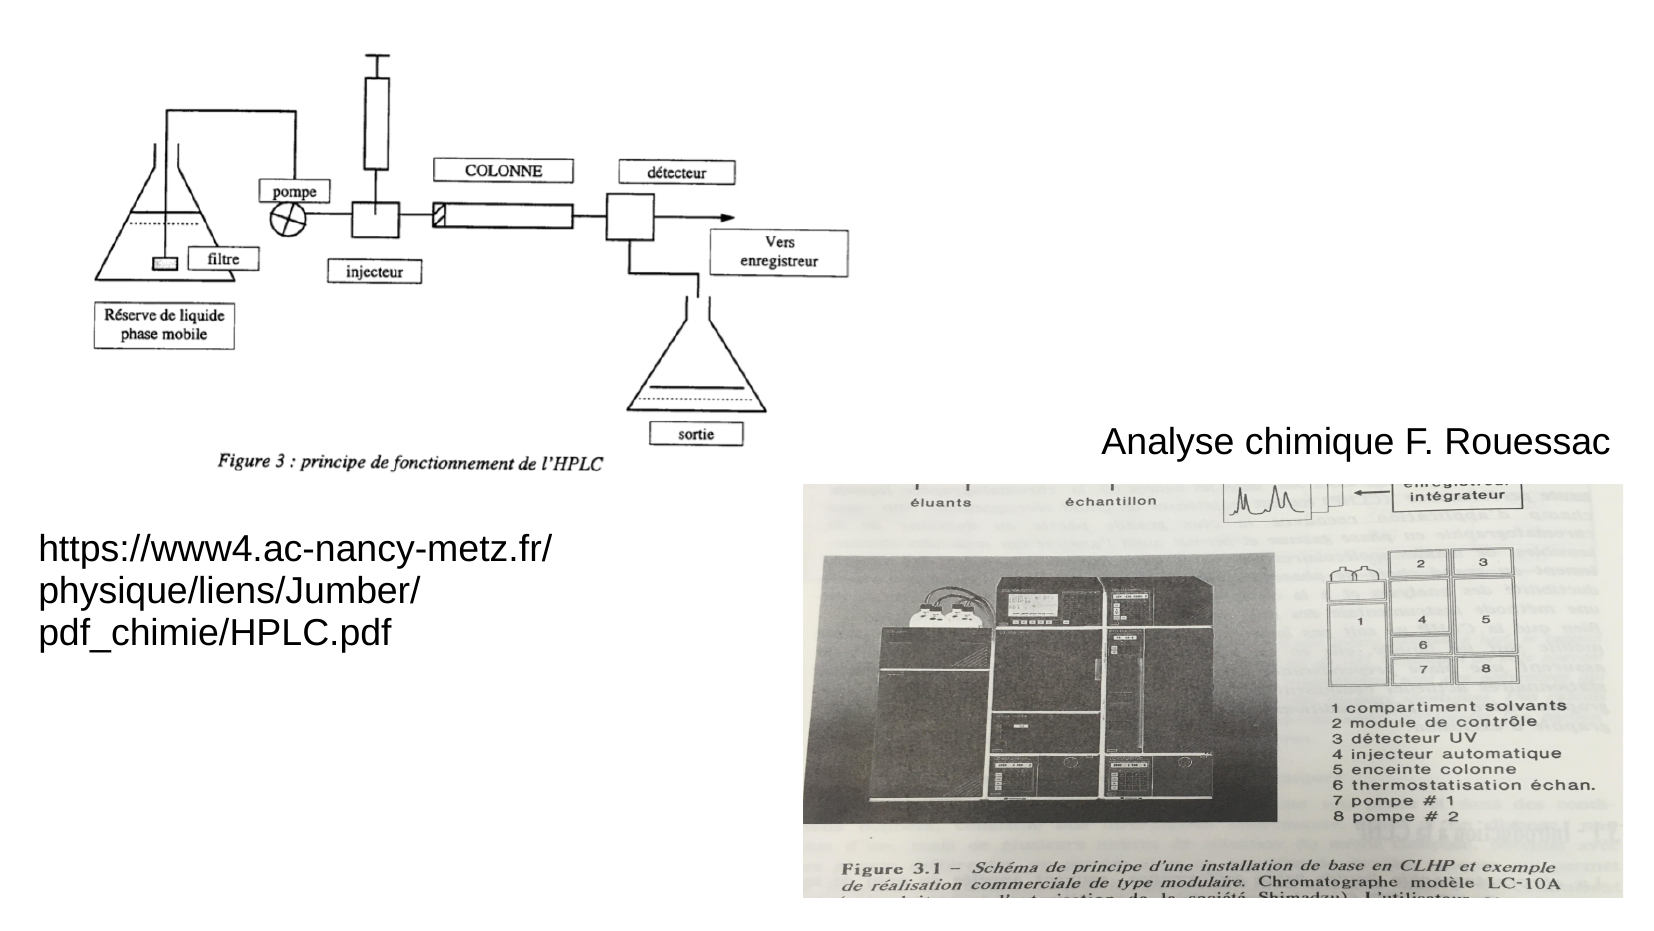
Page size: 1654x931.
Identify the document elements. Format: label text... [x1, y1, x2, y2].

picture [24, 23, 1624, 898]
text_box Analyse chimique F. Rouessac [1086, 413, 1654, 513]
text_box https://www4.ac-nancy-metz.fr/physique/liens/Jumber/pdf_chimie/HPLC.pdf [23, 519, 638, 787]
